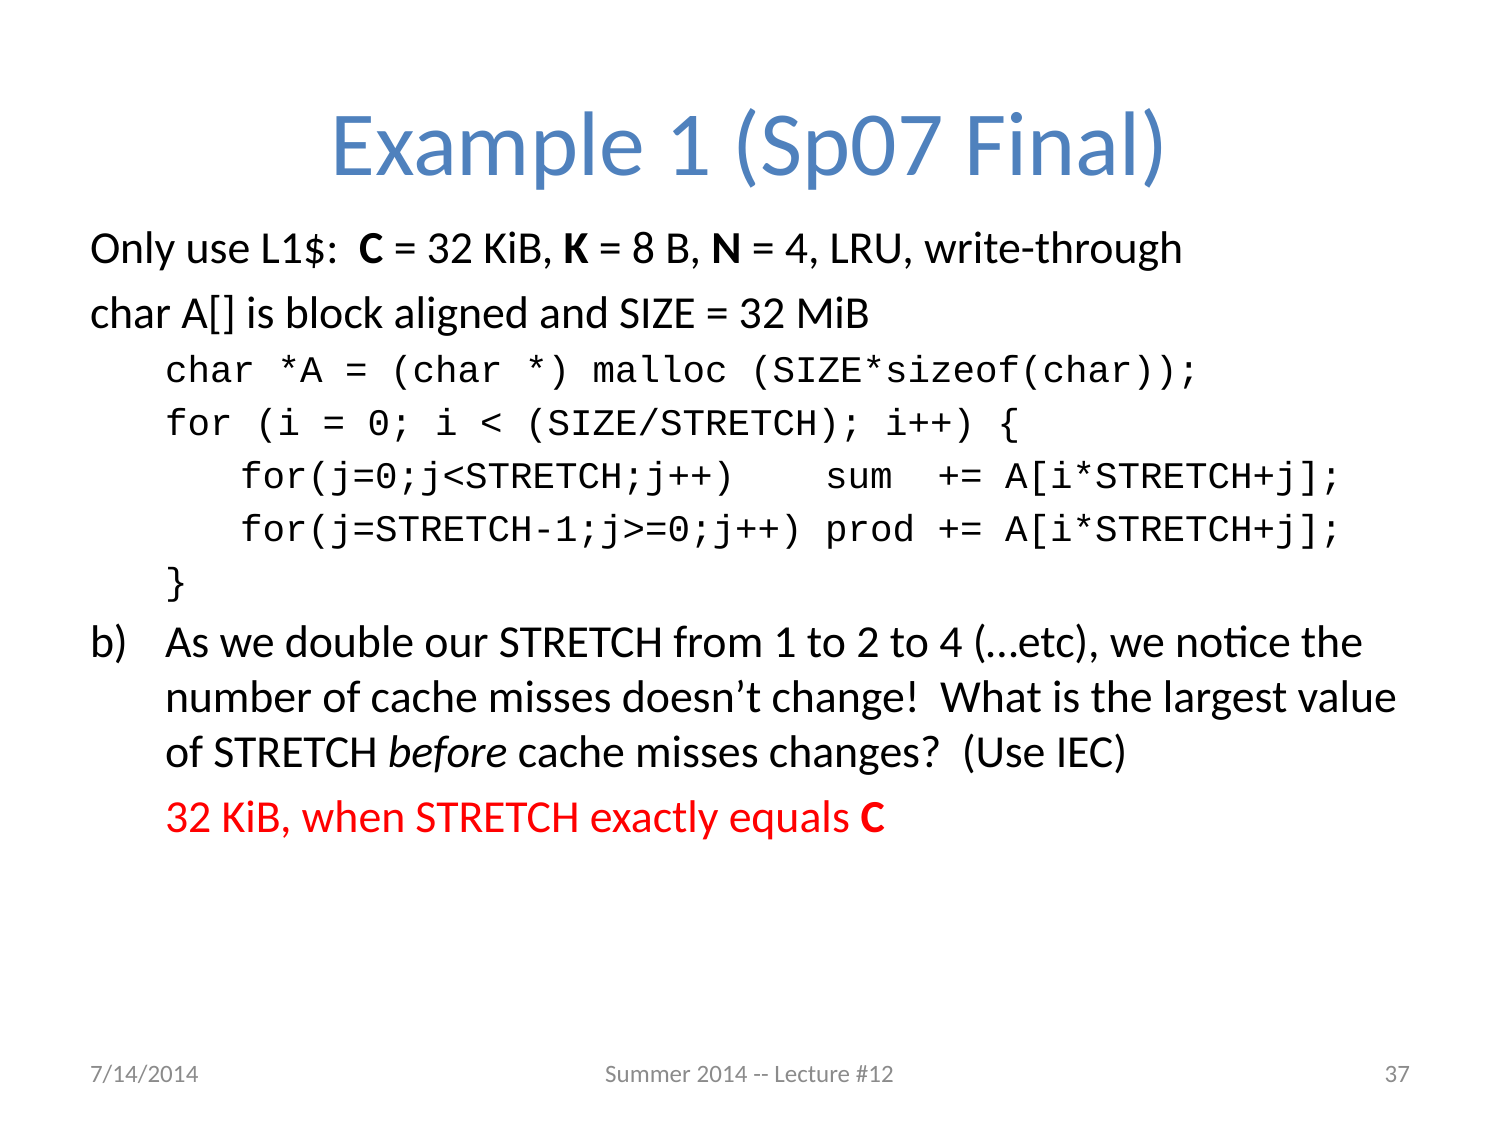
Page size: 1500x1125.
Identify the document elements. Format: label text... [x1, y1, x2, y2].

slide_number <number> [1074, 1042, 1425, 1103]
list Only use L1$: C = 32 KiB, K = 8 B, N = 4, LRU, write-through char A[] is block aligned and SIZE = 32 MiB char *A = (char *) malloc (SIZE*sizeof(char)); for (i = 0; i < (SIZE/STRETCH); i++) { for(j=0;j<STRETCH;j++) sum += A[i*STRETCH+j]; for(j=STRETCH-1;j>=0;j++) prod += A[i*STRETCH+j]; } As we double our STRETCH from 1 to 2 to 4 (…etc), we notice the number of cache misses doesn’t change! What is the largest value of STRETCH before cache misses changes? (Use IEC) 32 KiB, when STRETCH exactly equals C [75, 210, 1425, 1065]
title Example 1 (Sp07 Final) [75, 45, 1425, 210]
slide_number 7/14/2014 [75, 1042, 425, 1103]
footer Summer 2014 -- Lecture #12 [512, 1042, 988, 1103]
